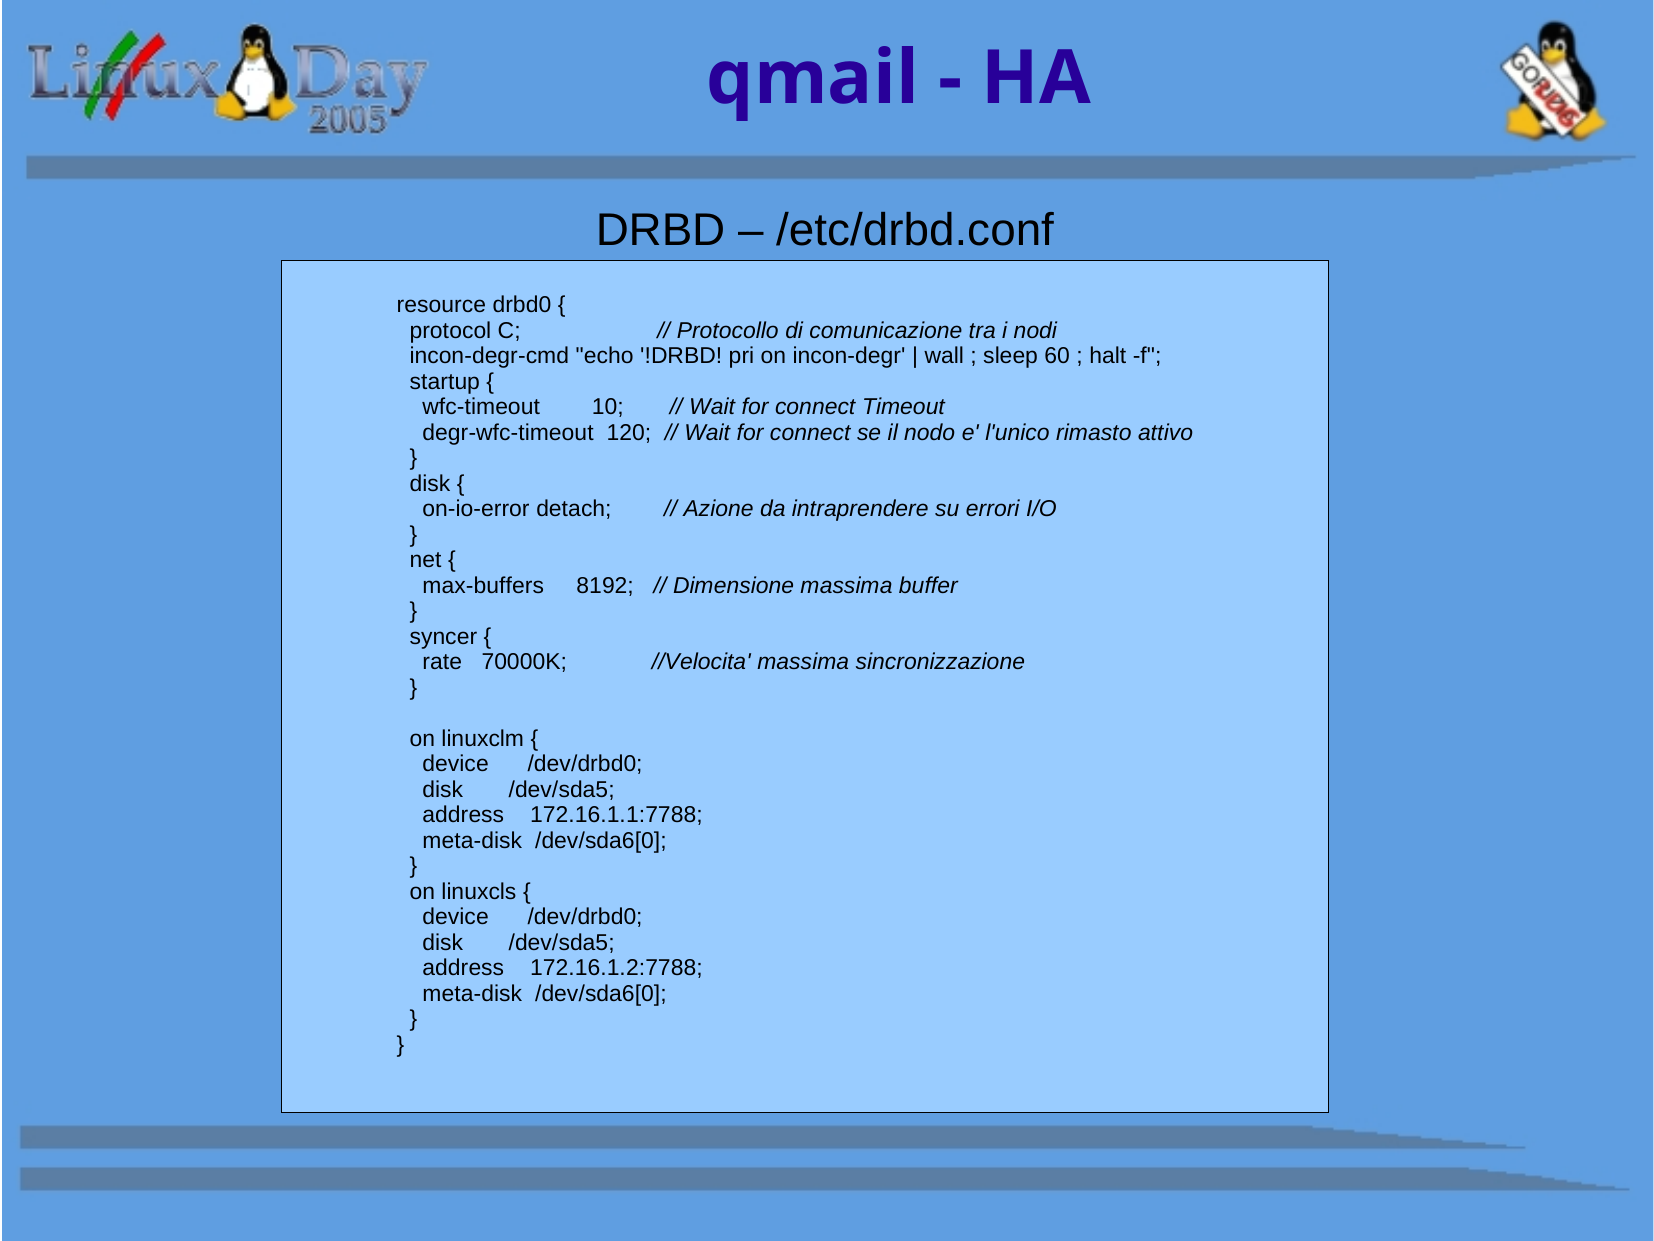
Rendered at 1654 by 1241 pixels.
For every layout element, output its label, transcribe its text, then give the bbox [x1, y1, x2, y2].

text_box [96, 260, 1654, 1113]
text_box qmail - HA [691, 16, 1180, 136]
text_box resource drbd0 { protocol C; // Protocollo di comunicazione tra i nodi incon-degr-cmd "echo '!DRBD! pri on incon-degr' | wall ; sleep 60 ; halt -f"; startup { wfc-timeout 10; // Wait for connect Timeout degr-wfc-timeout 120; // Wait for connect se il nodo e' l'unico rimasto attivo } disk { on-io-error detach; // Azione da intraprendere su errori I/O } net { max-buffers 8192; // Dimensione massima buffer } syncer { rate 70000K; //Velocita' massima sincronizzazione } on linuxclm { device /dev/drbd0; disk /dev/sda5; address 172.16.1.1:7788; meta-disk /dev/sda6[0]; } on linuxcls { device /dev/drbd0; disk /dev/sda5; address 172.16.1.2:7788; meta-disk /dev/sda6[0]; } } [381, 284, 1320, 319]
text_box DRBD – /etc/drbd.conf [37, 196, 1613, 263]
picture [2, 0, 1654, 1241]
